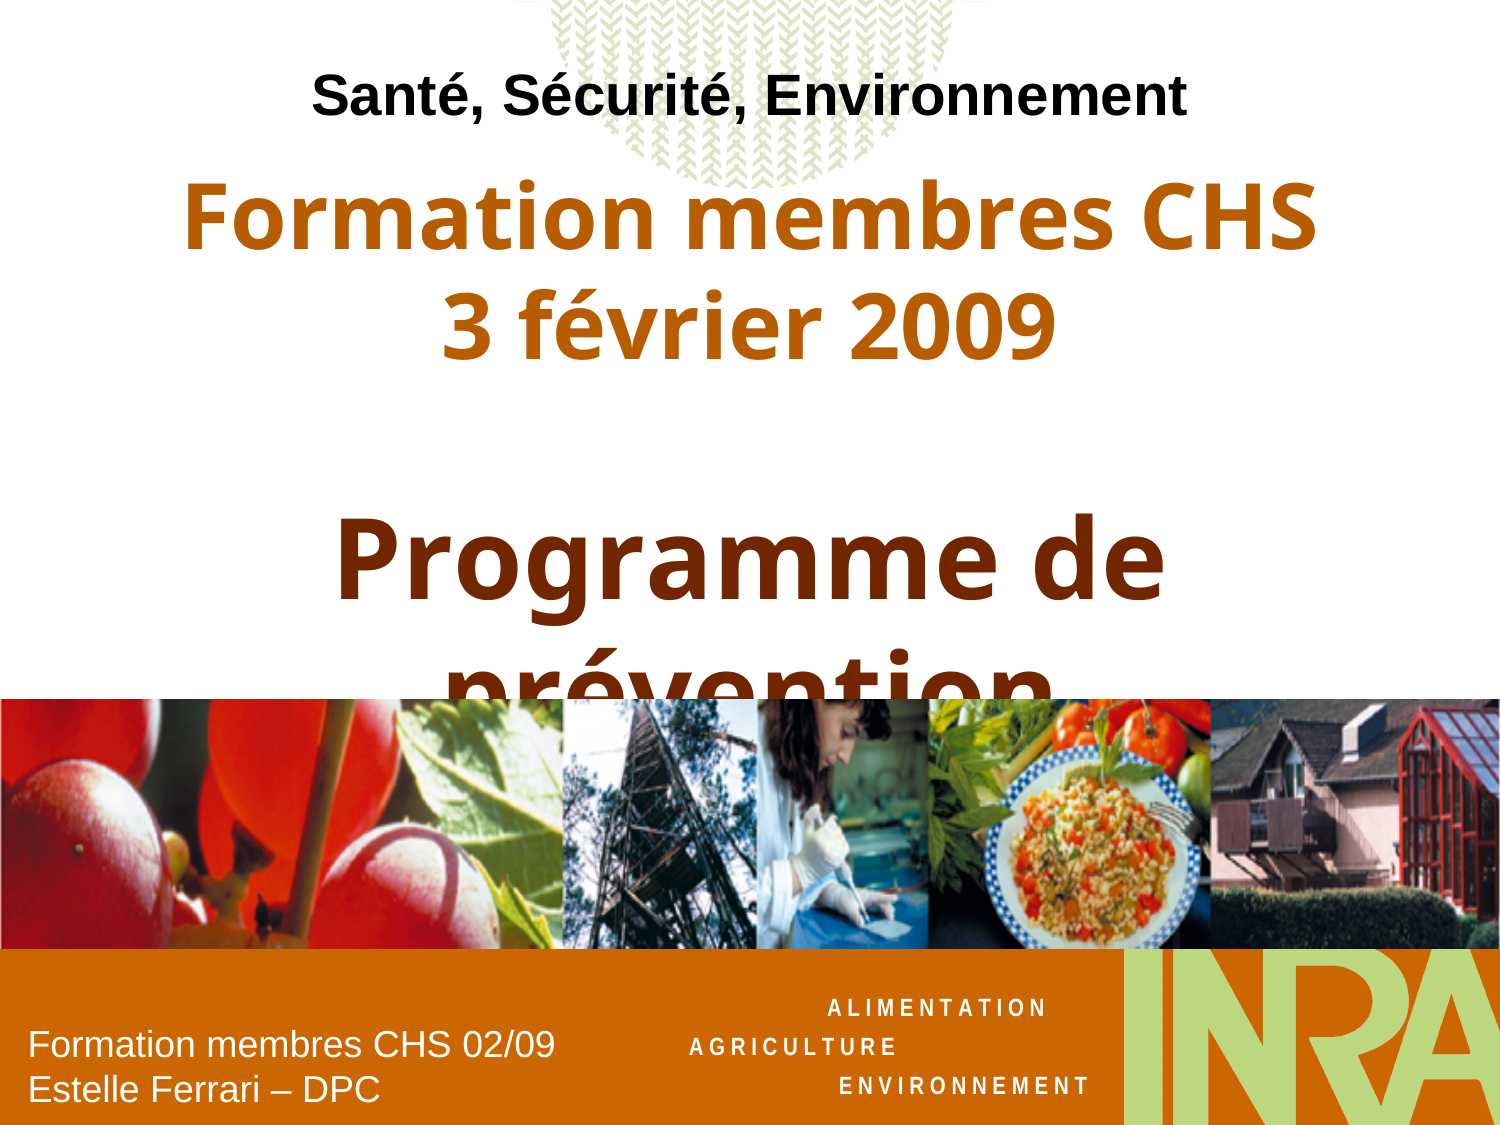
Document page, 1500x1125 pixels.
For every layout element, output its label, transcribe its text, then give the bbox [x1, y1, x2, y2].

picture [0, 699, 1500, 1125]
picture [513, 0, 987, 49]
text_box Santé, Sécurité, Environnement [0, 49, 1500, 149]
text_box Formation membres CHS 3 février 2009 Programme de prévention [0, 149, 1500, 601]
